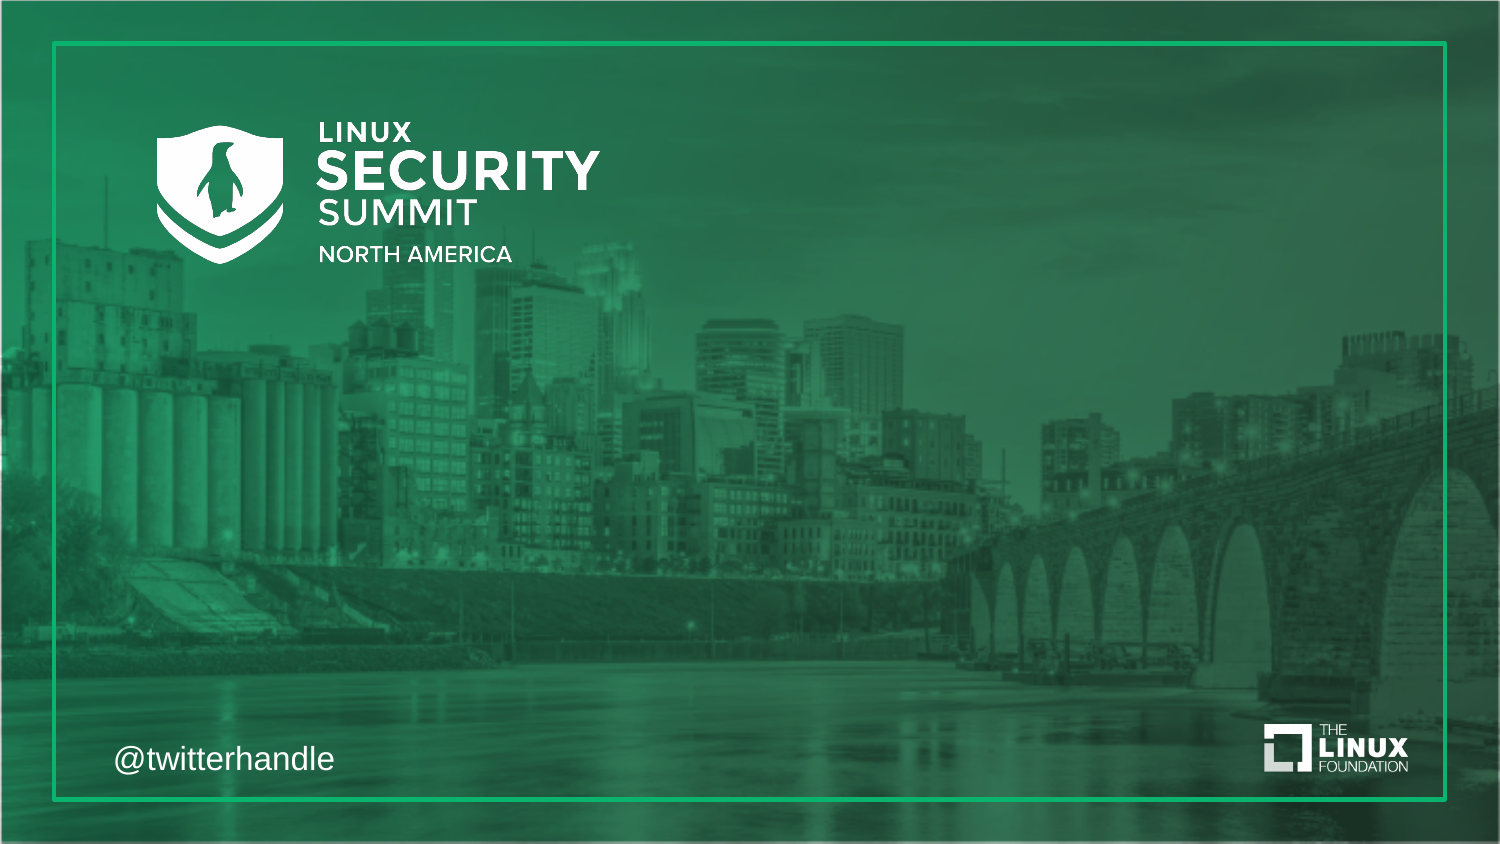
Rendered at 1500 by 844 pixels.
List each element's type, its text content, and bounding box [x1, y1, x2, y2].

list @twitterhandle [53, 733, 407, 800]
